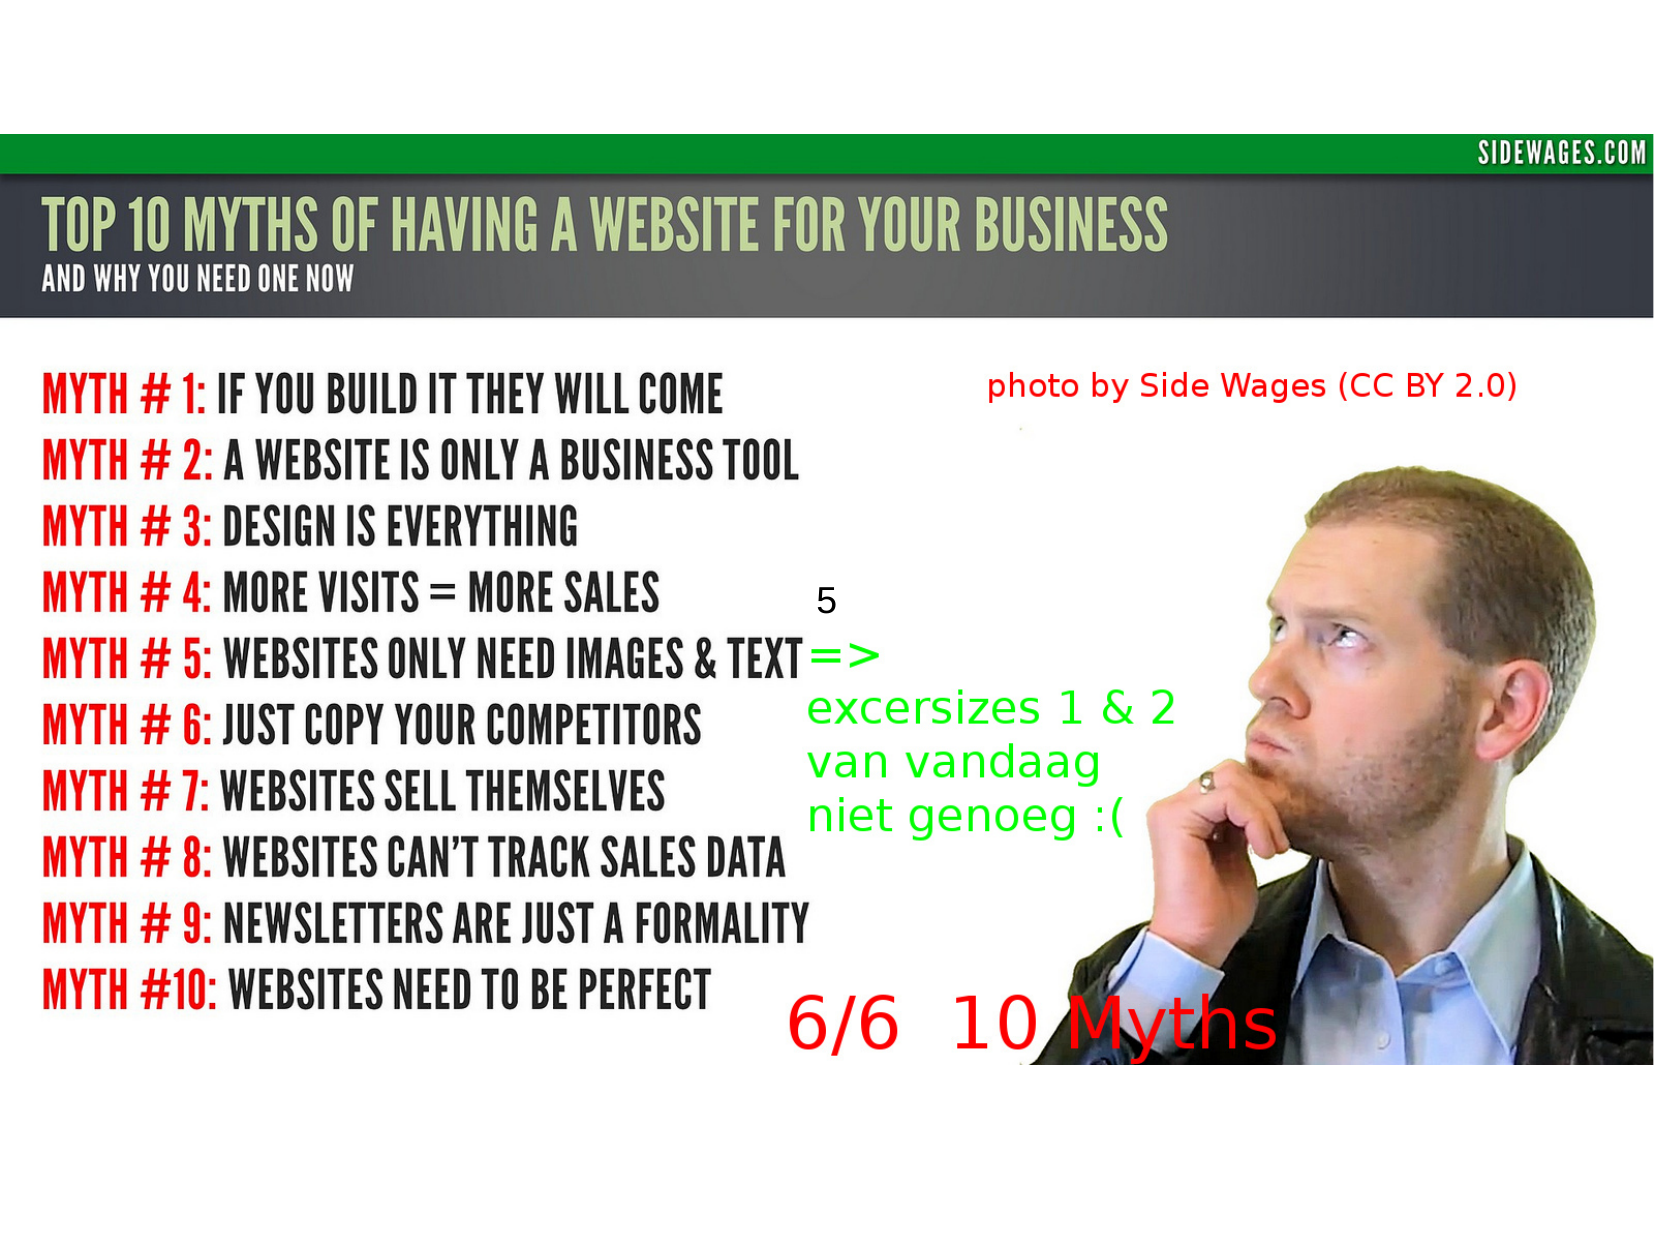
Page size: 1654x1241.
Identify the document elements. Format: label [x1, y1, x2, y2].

picture [0, 134, 1654, 1066]
